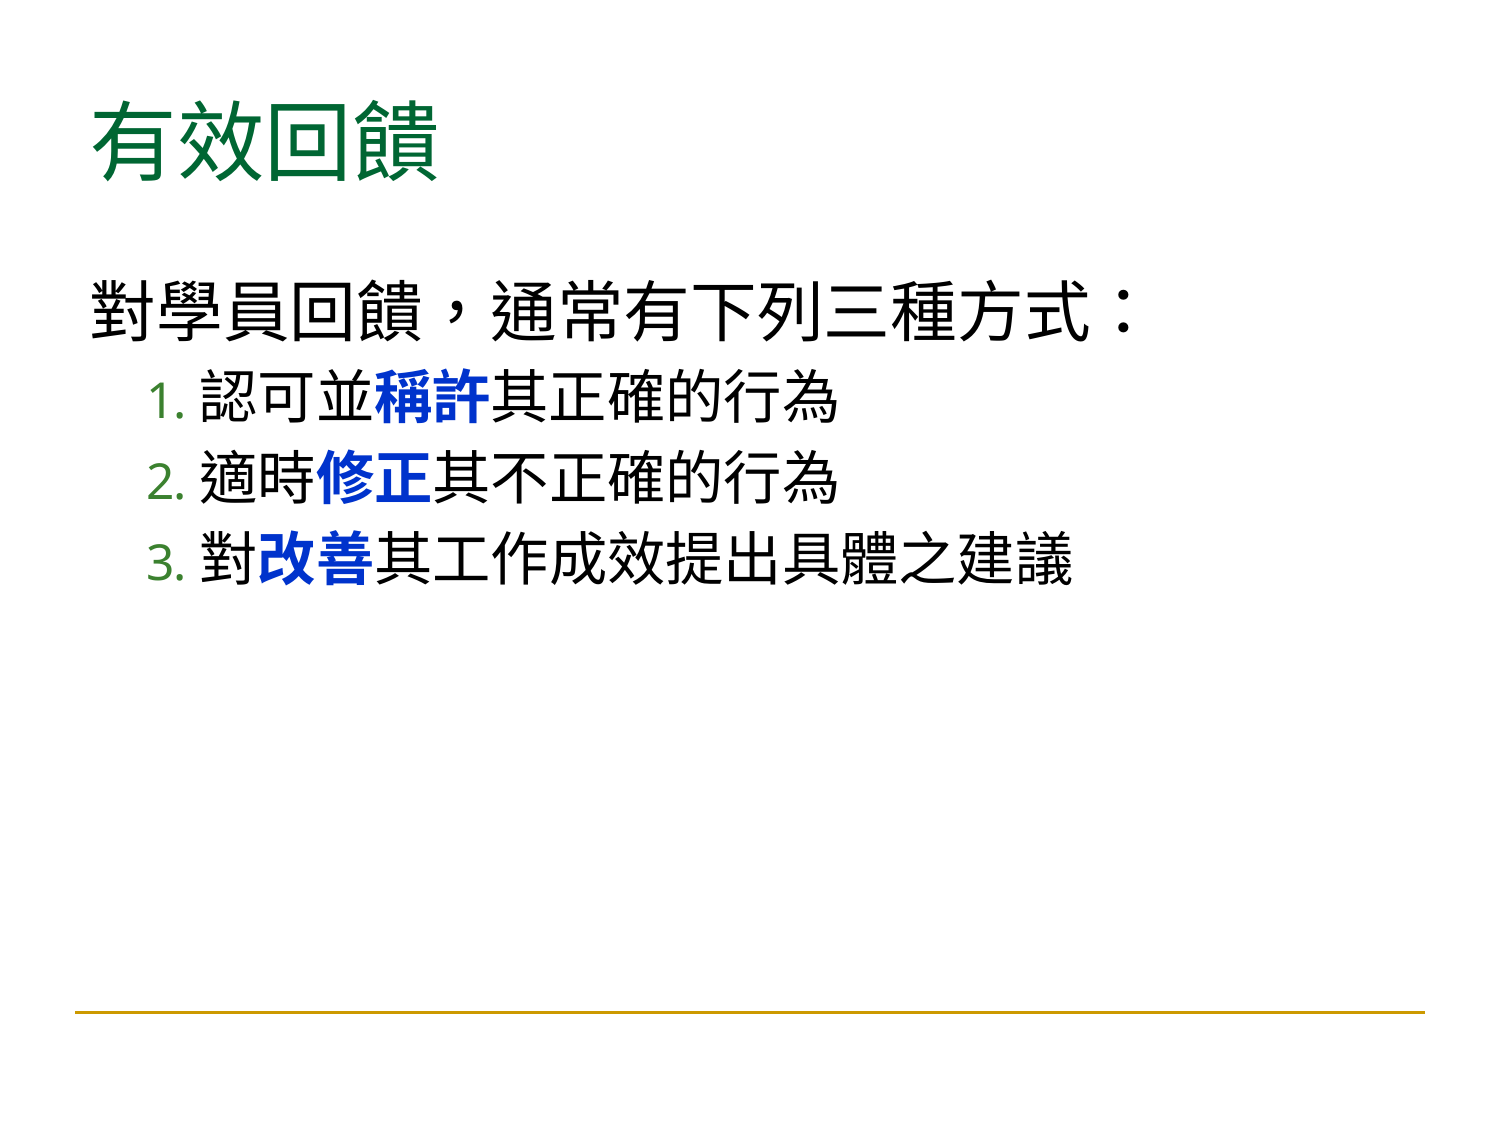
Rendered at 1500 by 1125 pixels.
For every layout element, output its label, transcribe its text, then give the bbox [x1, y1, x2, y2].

title 有效回饋 [75, 45, 1425, 233]
list 對學員回饋，通常有下列三種方式： 認可並稱許其正確的行為 適時修正其不正確的行為 對改善其工作成效提出具體之建議 [75, 262, 1425, 1006]
